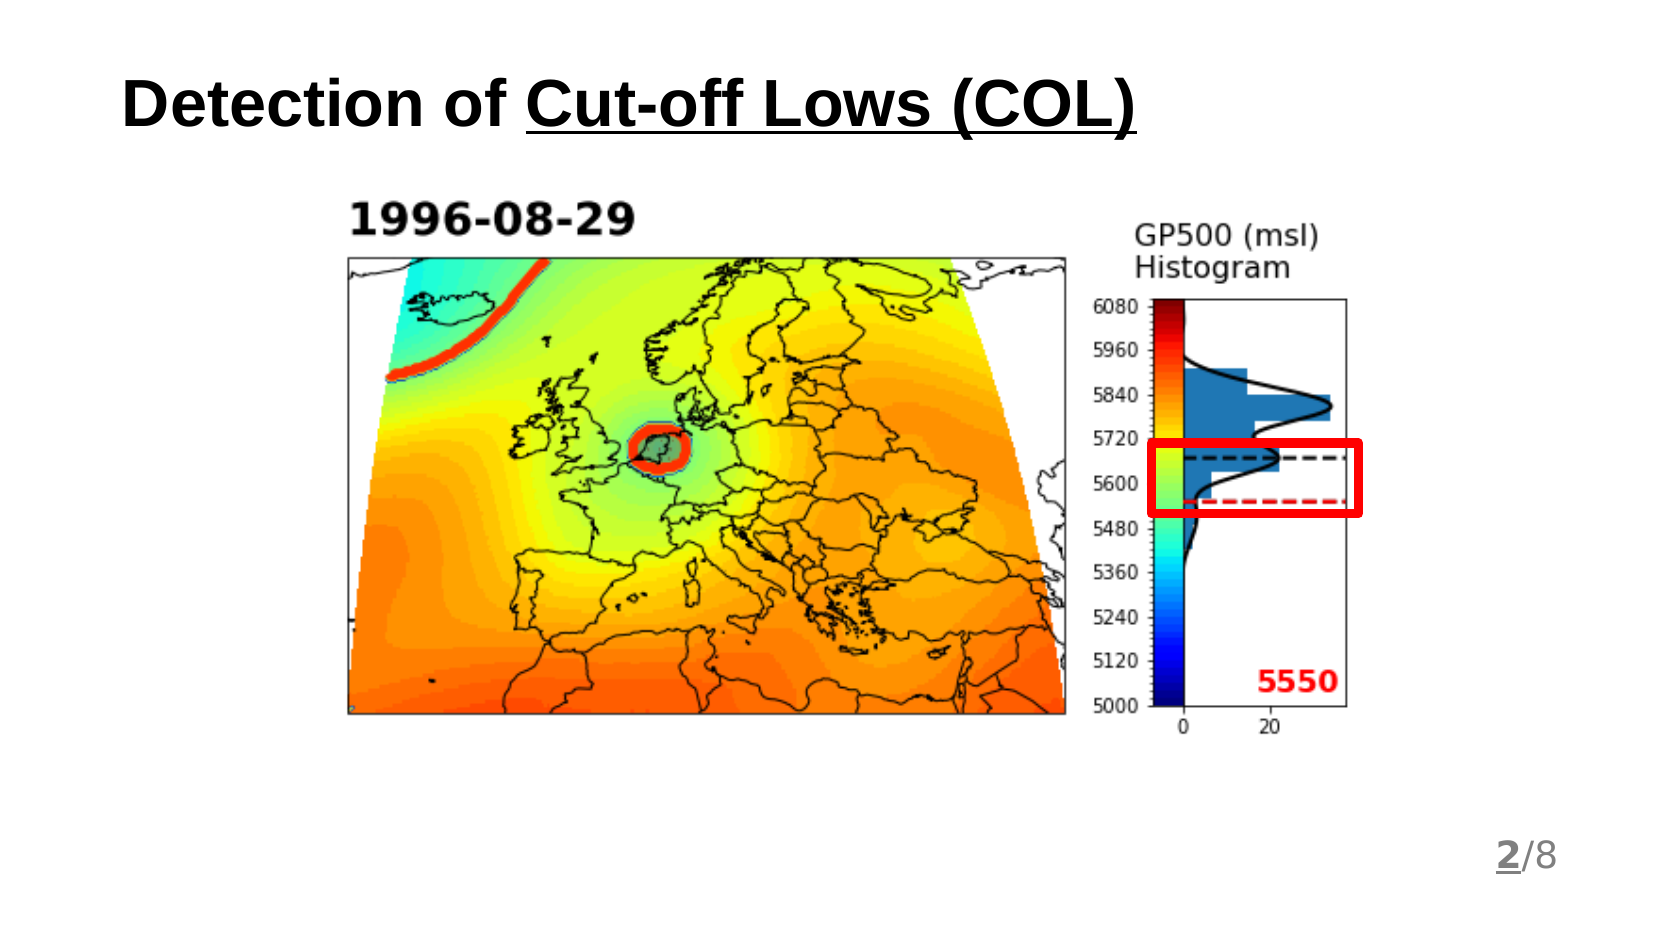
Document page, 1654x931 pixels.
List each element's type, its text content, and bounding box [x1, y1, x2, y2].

picture [1156, 448, 1354, 509]
text_box Detection of Cut-off Lows (COL) [107, 59, 1270, 186]
text_box 2/8 [1480, 826, 1595, 897]
picture [295, 186, 1359, 744]
